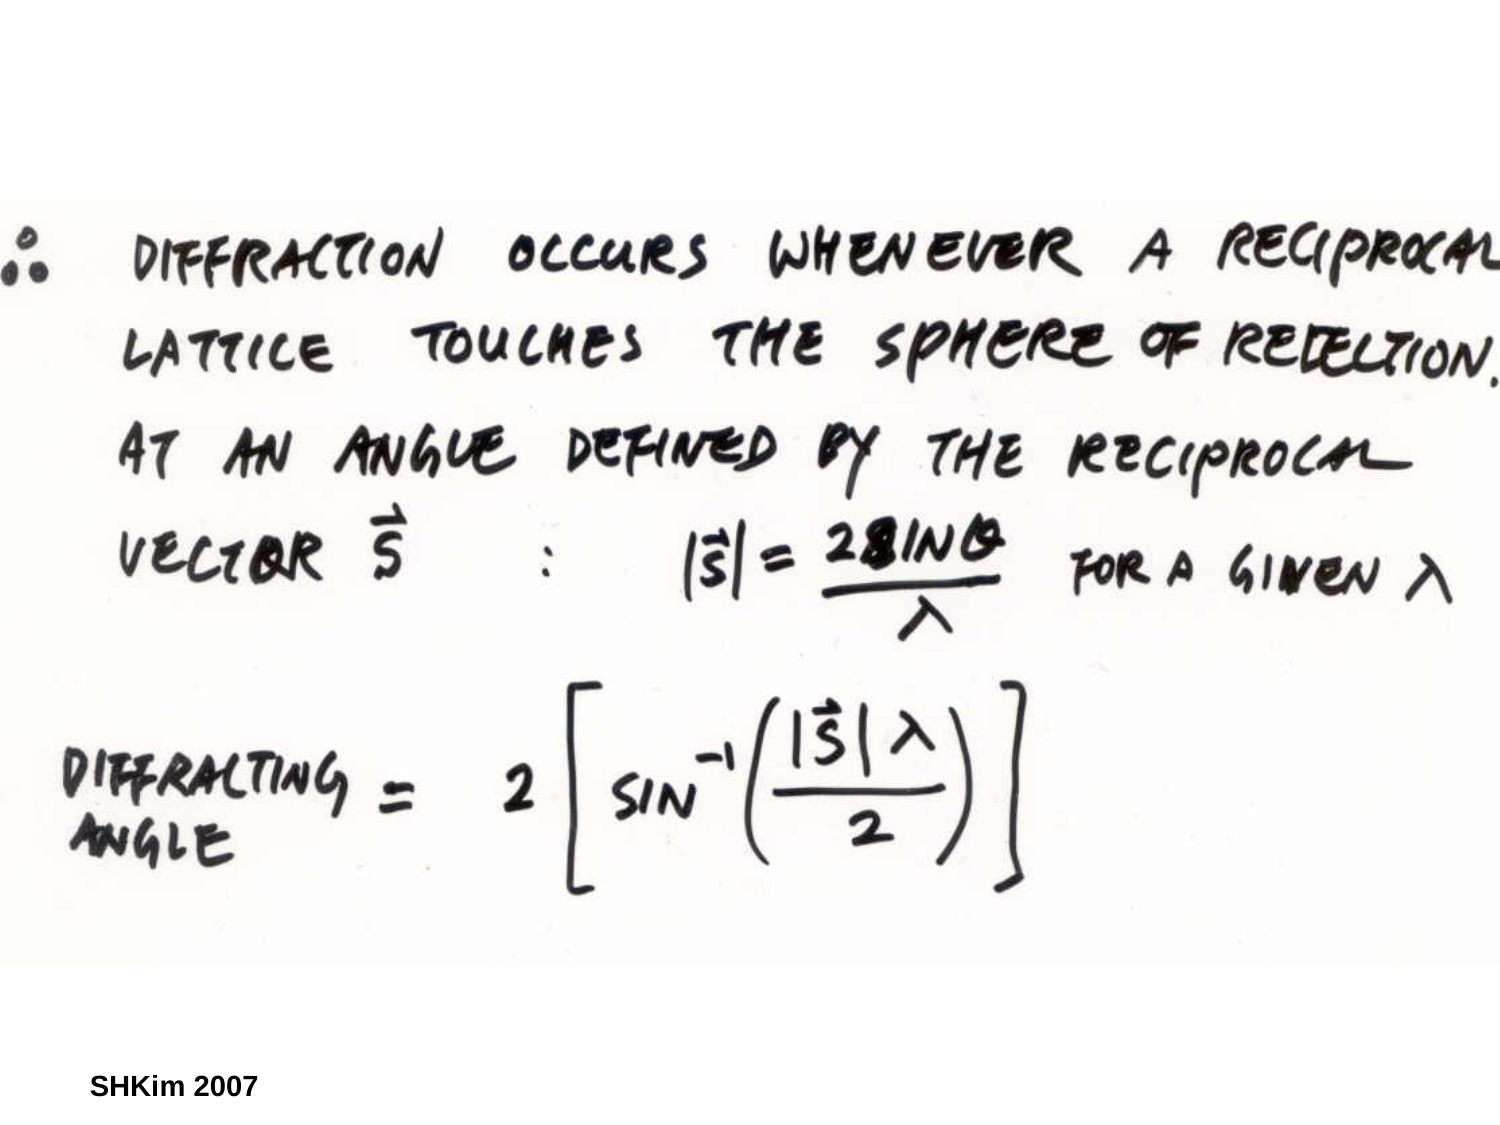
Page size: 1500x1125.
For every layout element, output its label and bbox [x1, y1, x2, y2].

picture [0, 199, 1500, 966]
